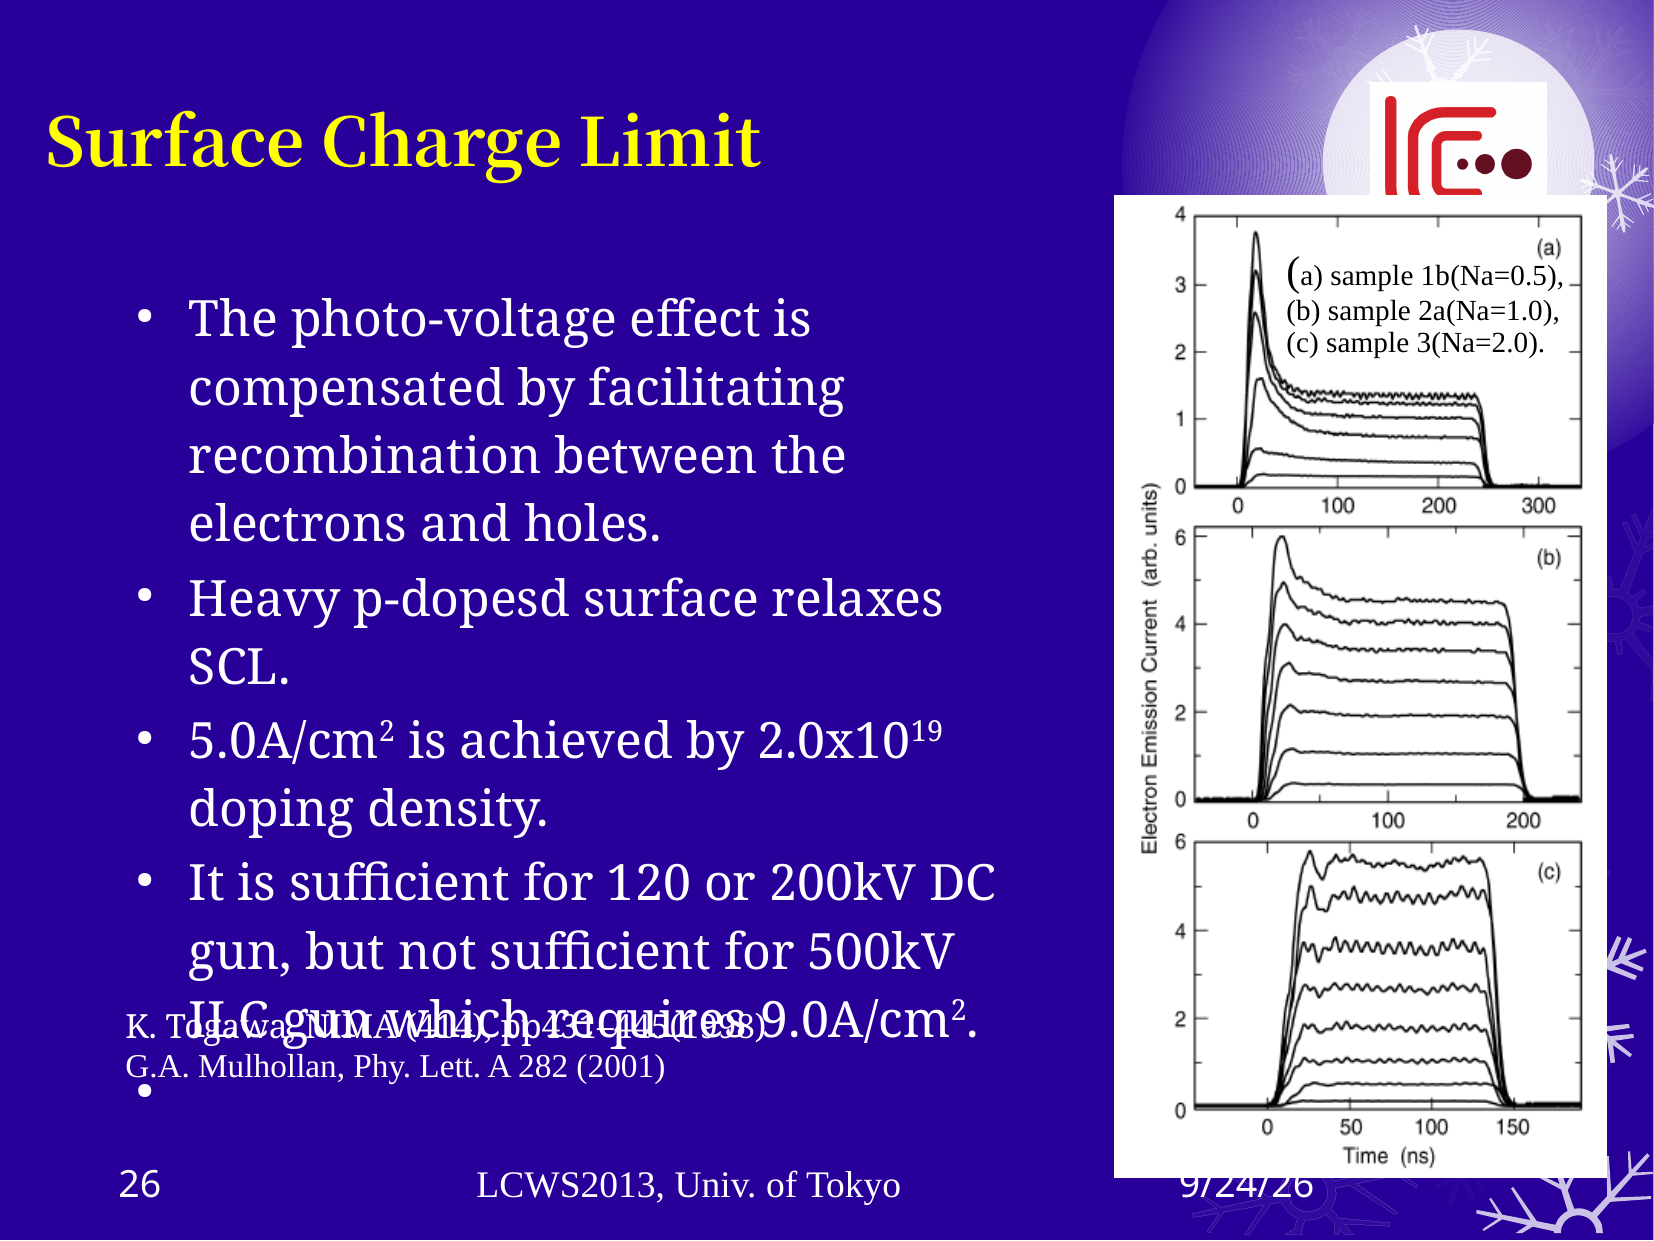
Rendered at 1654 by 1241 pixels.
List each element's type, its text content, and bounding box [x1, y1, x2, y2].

picture [1114, 82, 1607, 1179]
title Surface Charge Limit [45, 33, 1534, 241]
text_box K. Togawa, NIMA (414), pp431–445(1998) G.A. Mulhollan, Phy. Lett. A 282 (2001) [110, 995, 1170, 1087]
list The photo-voltage effect is compensated by facilitating recombination between the electrons and holes. Heavy p-dopesd surface relaxes SCL. 5.0A/cm2 is achieved by 2.0x1019 doping density. It is sufficient for 120 or 200kV DC gun, but not sufficient for 500kV ILC gun which requires 9.0A/cm2. [118, 1087, 1005, 1124]
text_box (a) sample 1b(Na=0.5), (b) sample 2a(Na=1.0), (c) sample 3(Na=2.0). [1271, 240, 1630, 456]
list The photo-voltage effect is compensated by facilitating recombination between the electrons and holes. Heavy p-dopesd surface relaxes SCL. 5.0A/cm2 is achieved by 2.0x1019 doping density. It is sufficient for 120 or 200kV DC gun, but not sufficient for 500kV ILC gun which requires 9.0A/cm2. [118, 283, 1005, 995]
